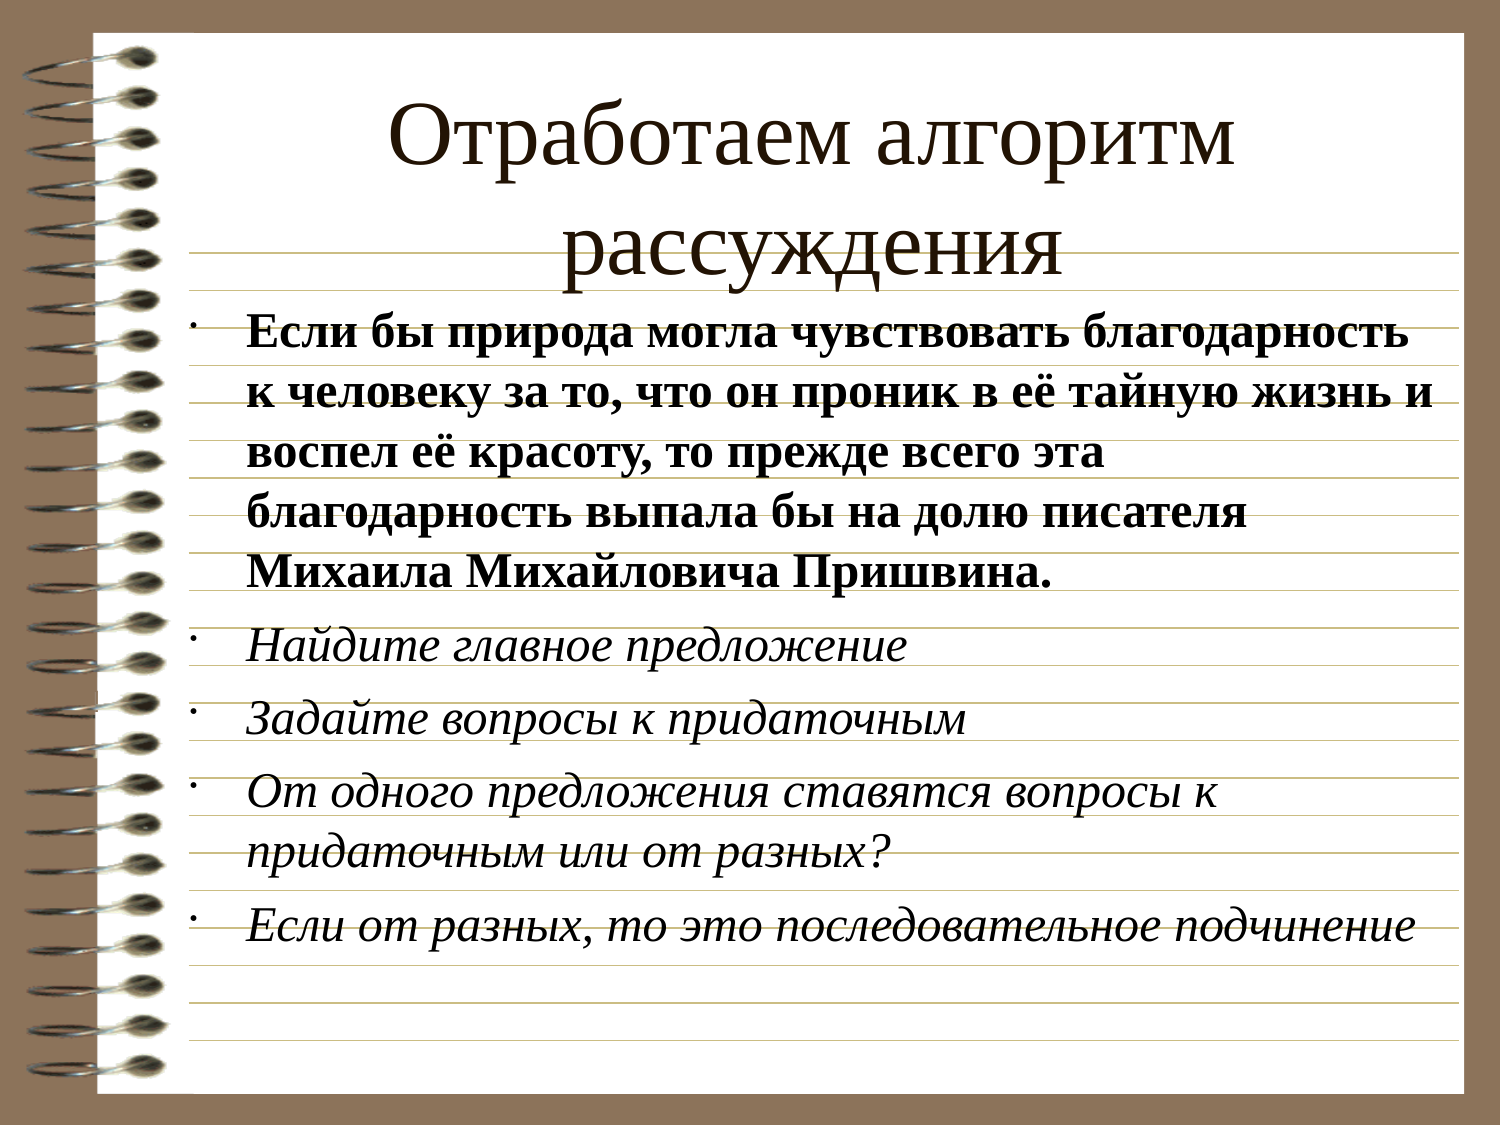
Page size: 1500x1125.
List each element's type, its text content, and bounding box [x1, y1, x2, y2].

title Отработаем алгоритм рассуждения [174, 65, 1450, 254]
picture [0, 8, 194, 1115]
list Если бы природа могла чувствовать благодарность к человеку за то, что он проник в её тайную жизнь и воспел её красоту, то прежде всего эта благодарность выпала бы на долю писателя Михаила Михайловича Пришвина. Найдите главное предложение Задайте вопросы к придаточным От одного предложения ставятся вопросы к придаточным или от разных? Если от разных, то это последовательное подчинение [174, 290, 1450, 966]
